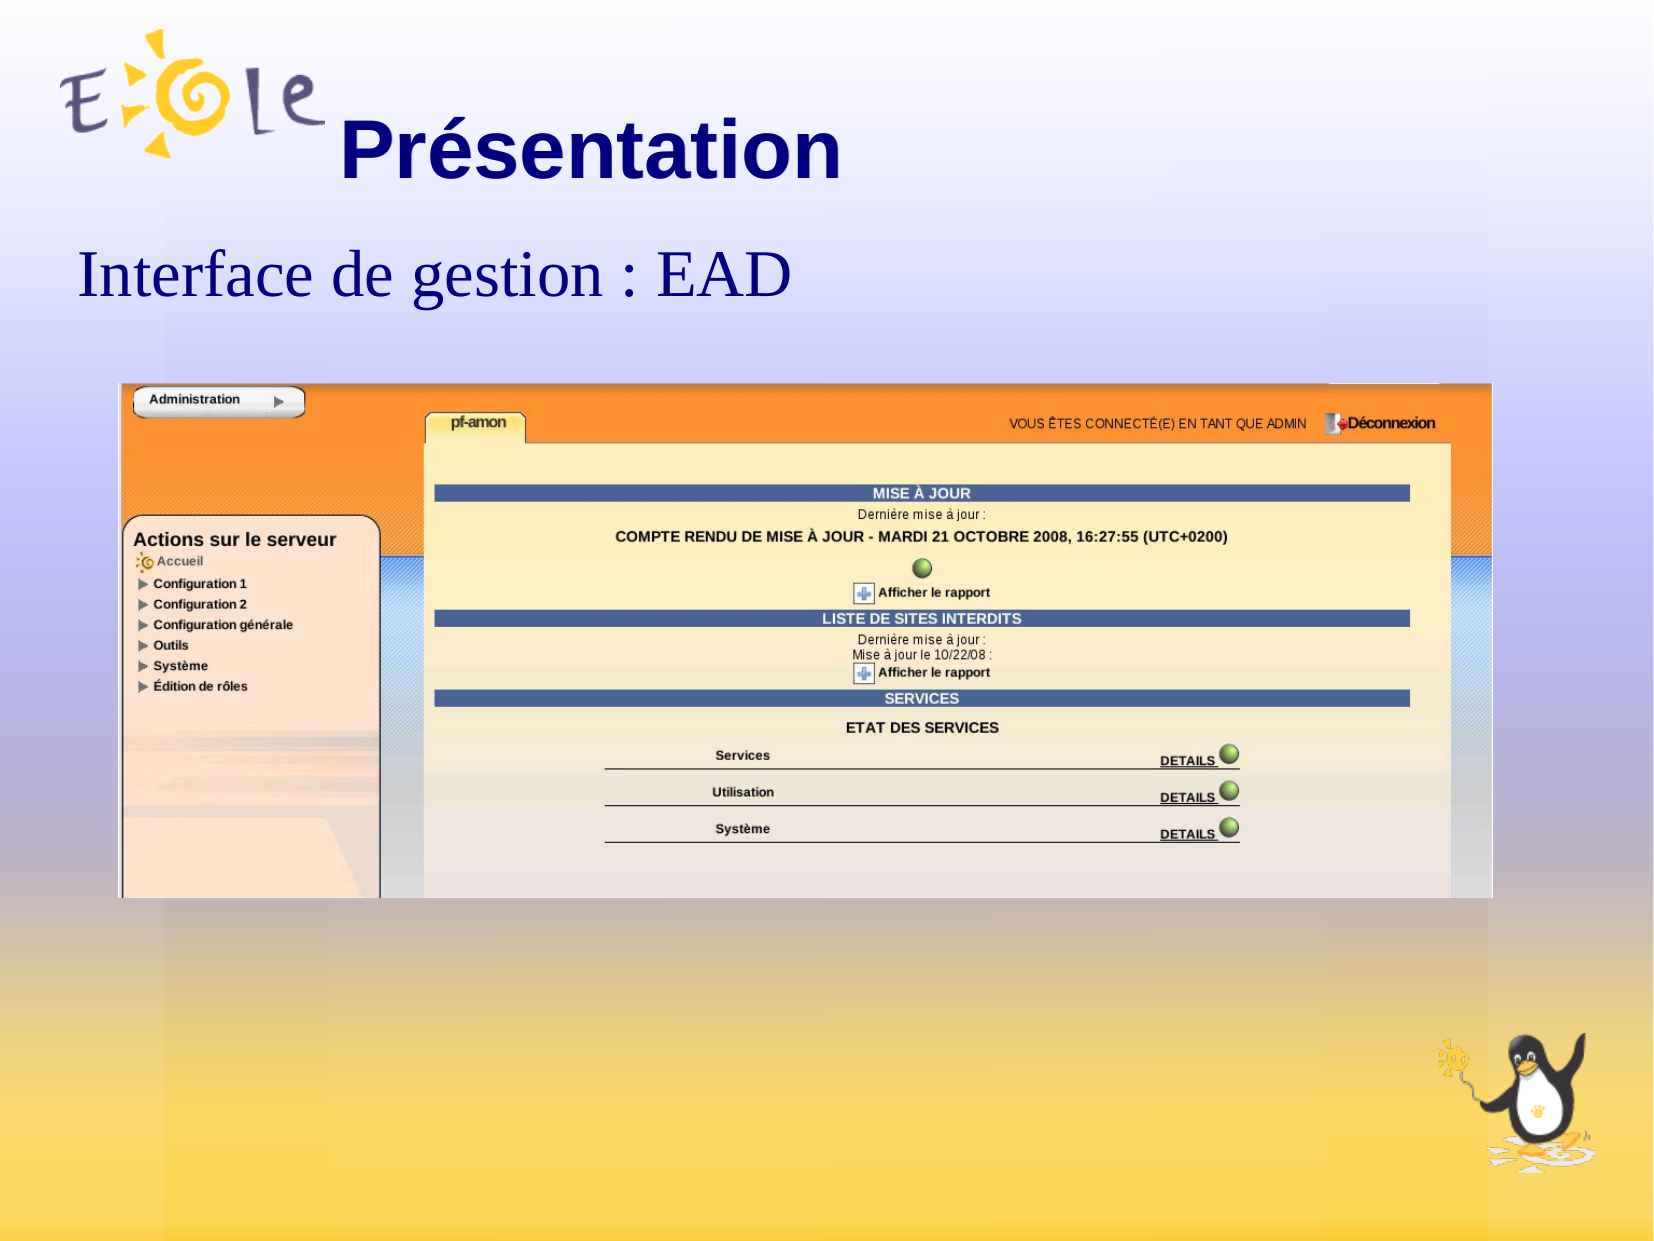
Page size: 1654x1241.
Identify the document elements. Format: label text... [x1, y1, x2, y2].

text_box Présentation [324, 95, 859, 218]
list Interface de gestion : EAD [59, 236, 1548, 355]
picture [0, 0, 1654, 1241]
